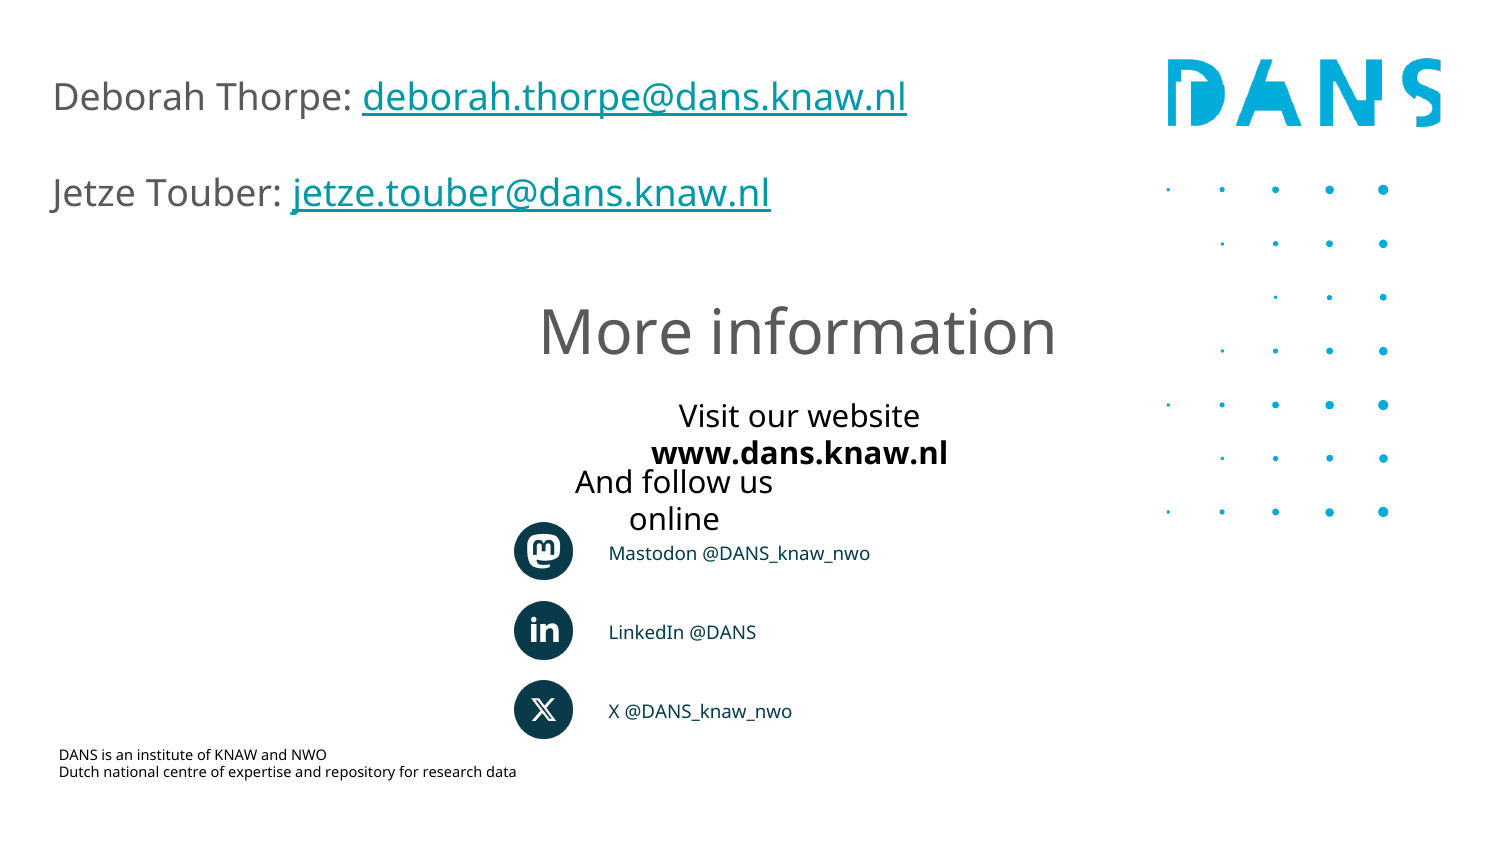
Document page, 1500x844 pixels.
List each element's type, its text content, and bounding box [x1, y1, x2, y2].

text_box Deborah Thorpe: deborah.thorpe@dans.knaw.nl Jetze Touber: jetze.touber@dans.knaw.nl [37, 57, 996, 263]
picture [514, 522, 573, 580]
text_box And follow us online [515, 456, 834, 506]
text_box More information [236, 287, 1362, 375]
picture [514, 601, 573, 660]
picture [514, 680, 573, 739]
text_box X @DANS_knaw_nwo [606, 696, 880, 724]
text_box LinkedIn @DANS [606, 616, 880, 644]
text_box Visit our website www.dans.knaw.nl [515, 390, 1085, 440]
text_box Mastodon @DANS_knaw_nwo [606, 537, 880, 565]
